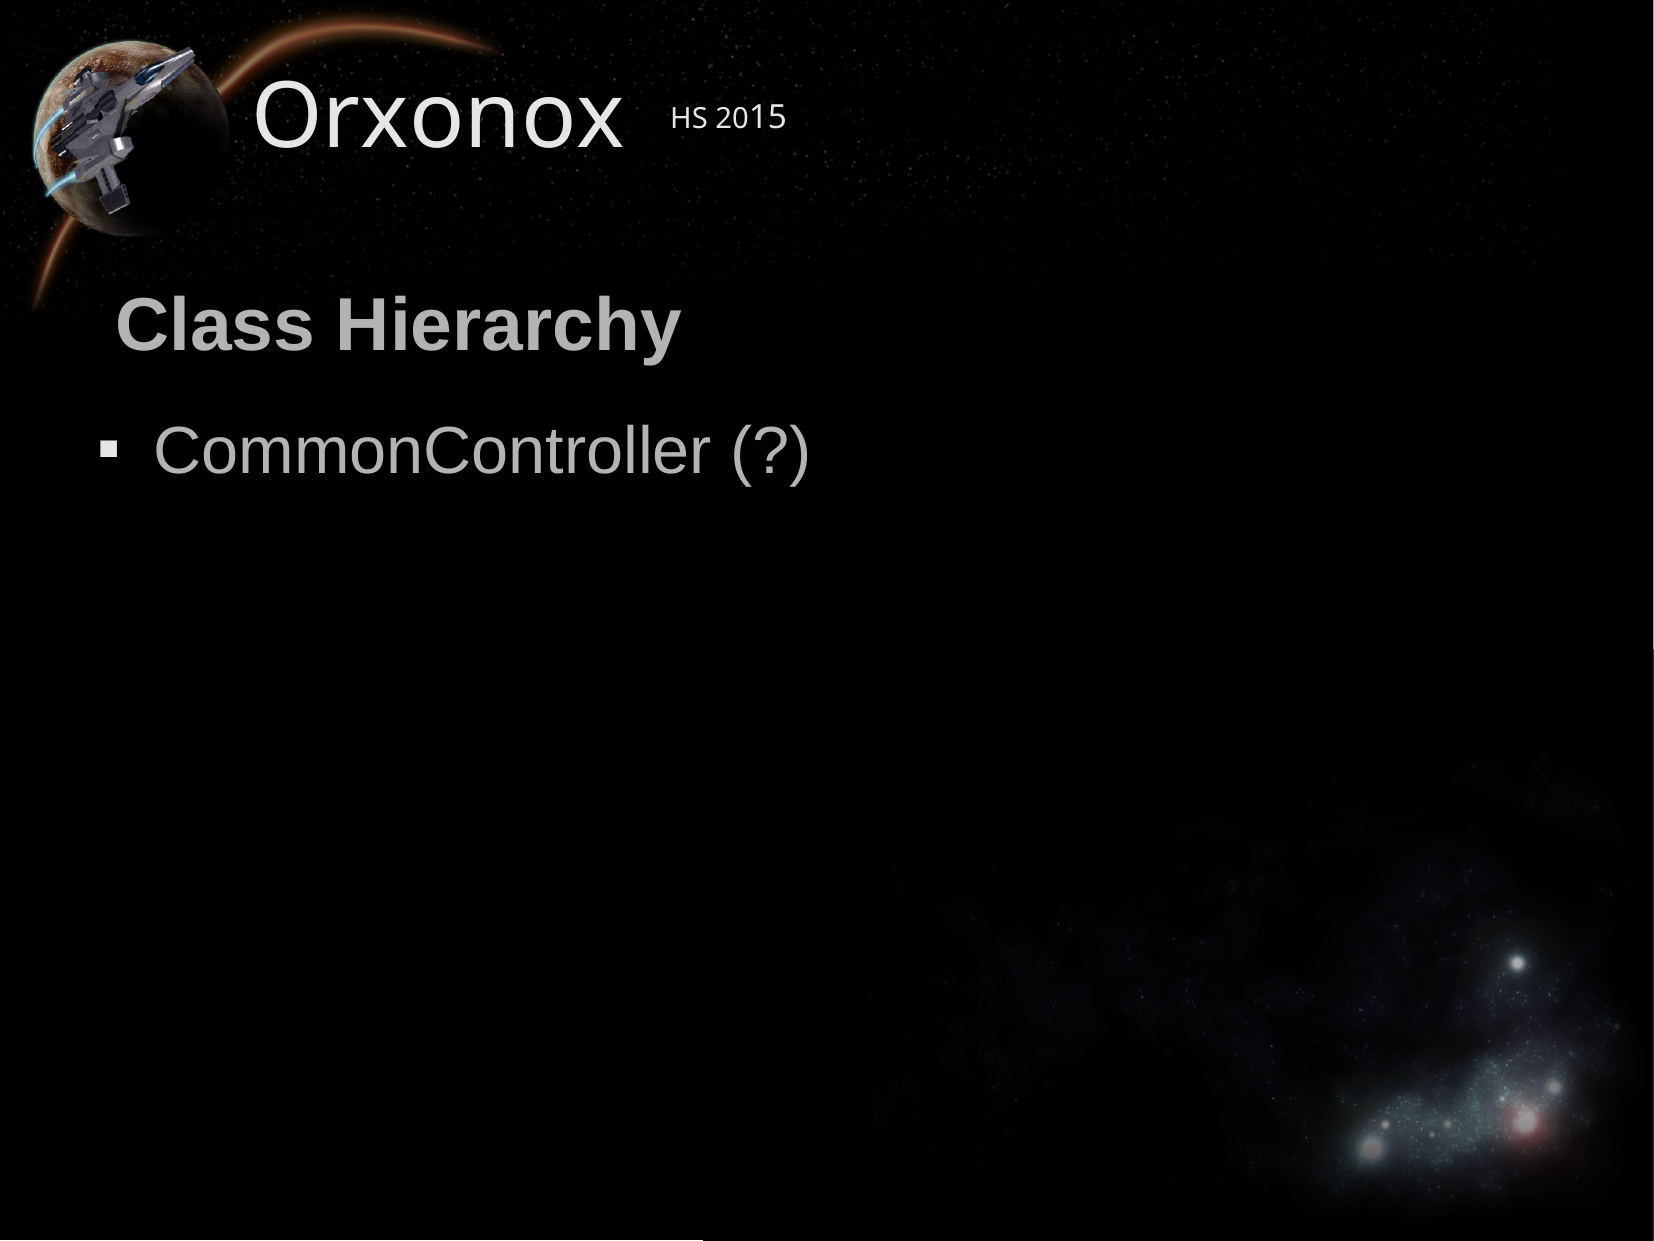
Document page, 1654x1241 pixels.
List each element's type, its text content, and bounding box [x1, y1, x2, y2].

title Class Hierarchy [88, 265, 1577, 384]
list CommonController (?) [82, 413, 1571, 1133]
picture [703, 649, 1654, 1241]
picture [0, 0, 1607, 443]
